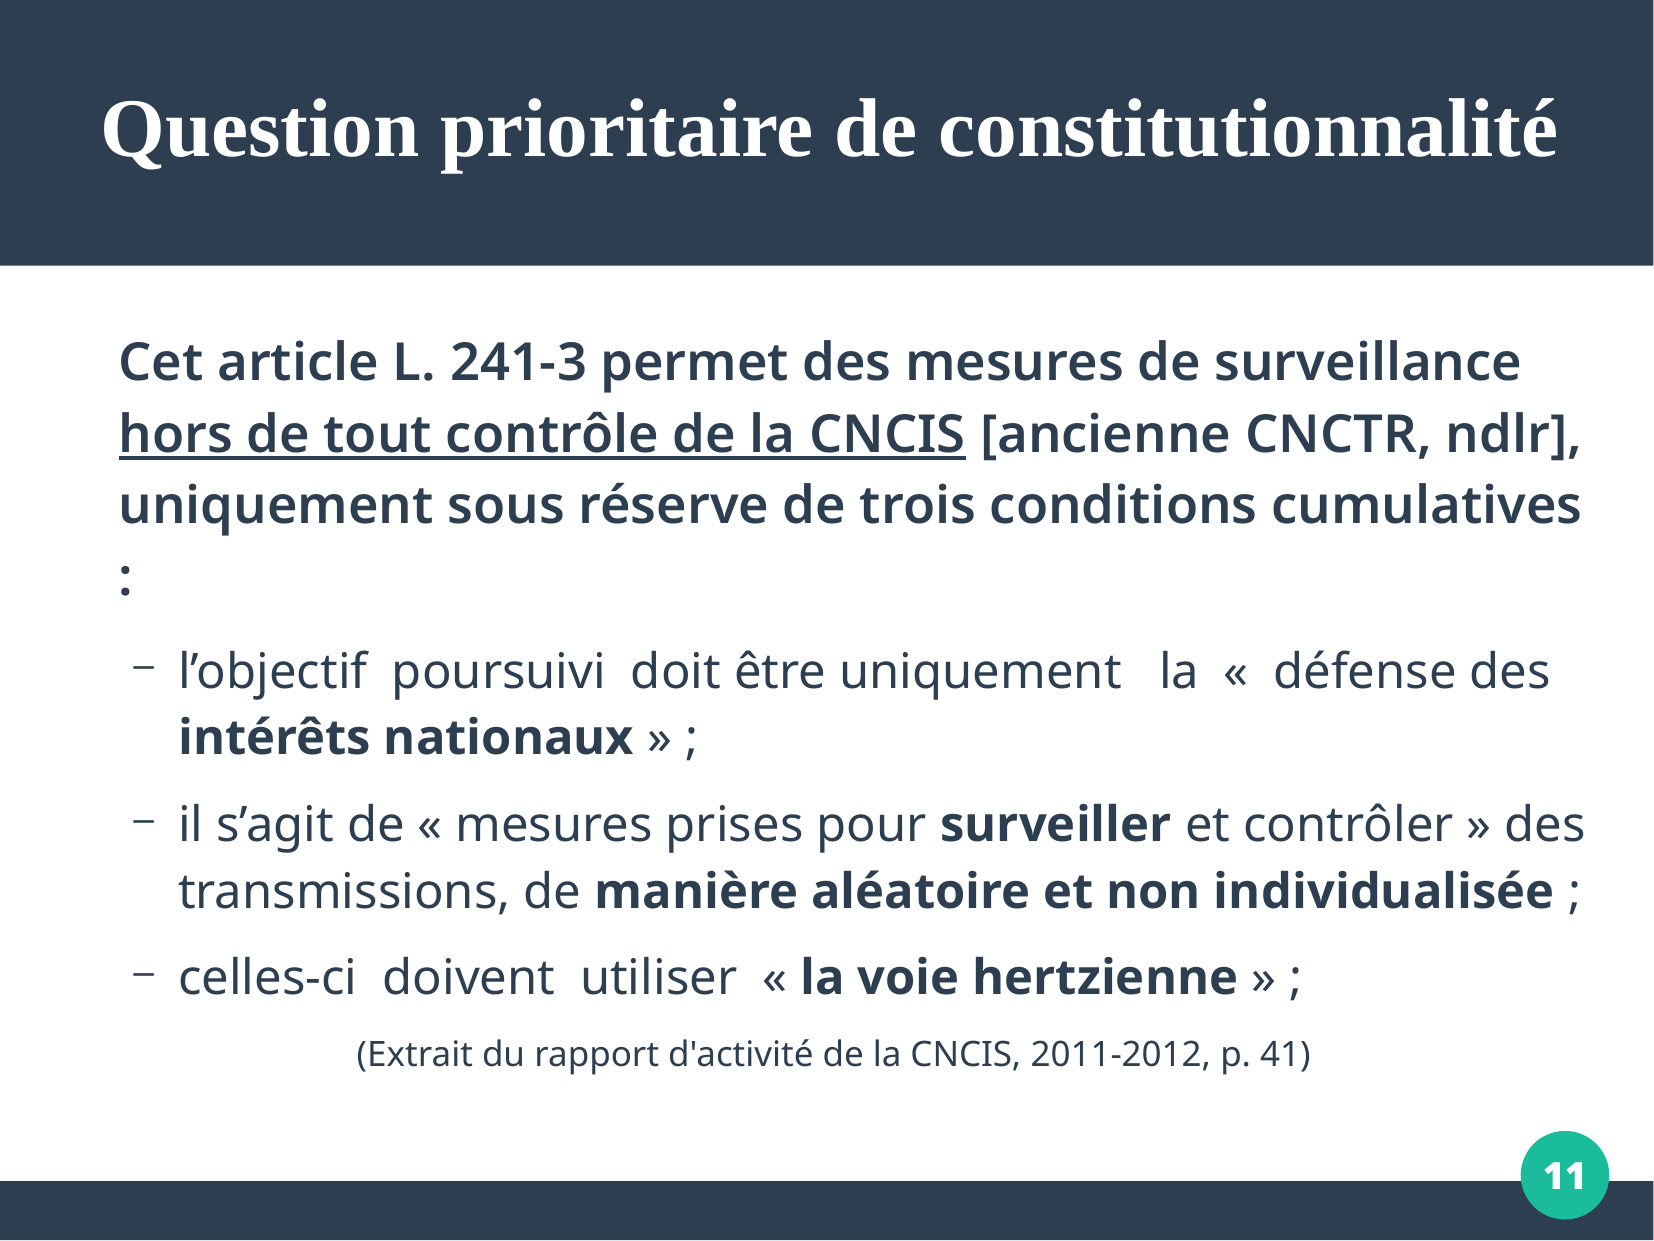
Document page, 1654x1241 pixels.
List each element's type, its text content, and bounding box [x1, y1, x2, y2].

list Cet article L. 241-3 permet des mesures de surveillance hors de tout contrôle de la CNCIS [ancienne CNCTR, ndlr], uniquement sous réserve de trois conditions cumulatives : l’objectif poursuivi doit être uniquement la « défense des intérêts nationaux » ; il s’agit de « mesures prises pour surveiller et contrôler » des transmissions, de manière aléatoire et non individualisée ; celles-ci doivent utiliser « la voie hertzienne » ; (Extrait du rapport d'activité de la CNCIS, 2011-2012, p. 41) [59, 324, 1595, 1152]
title Question prioritaire de constitutionnalité [59, 49, 1595, 207]
